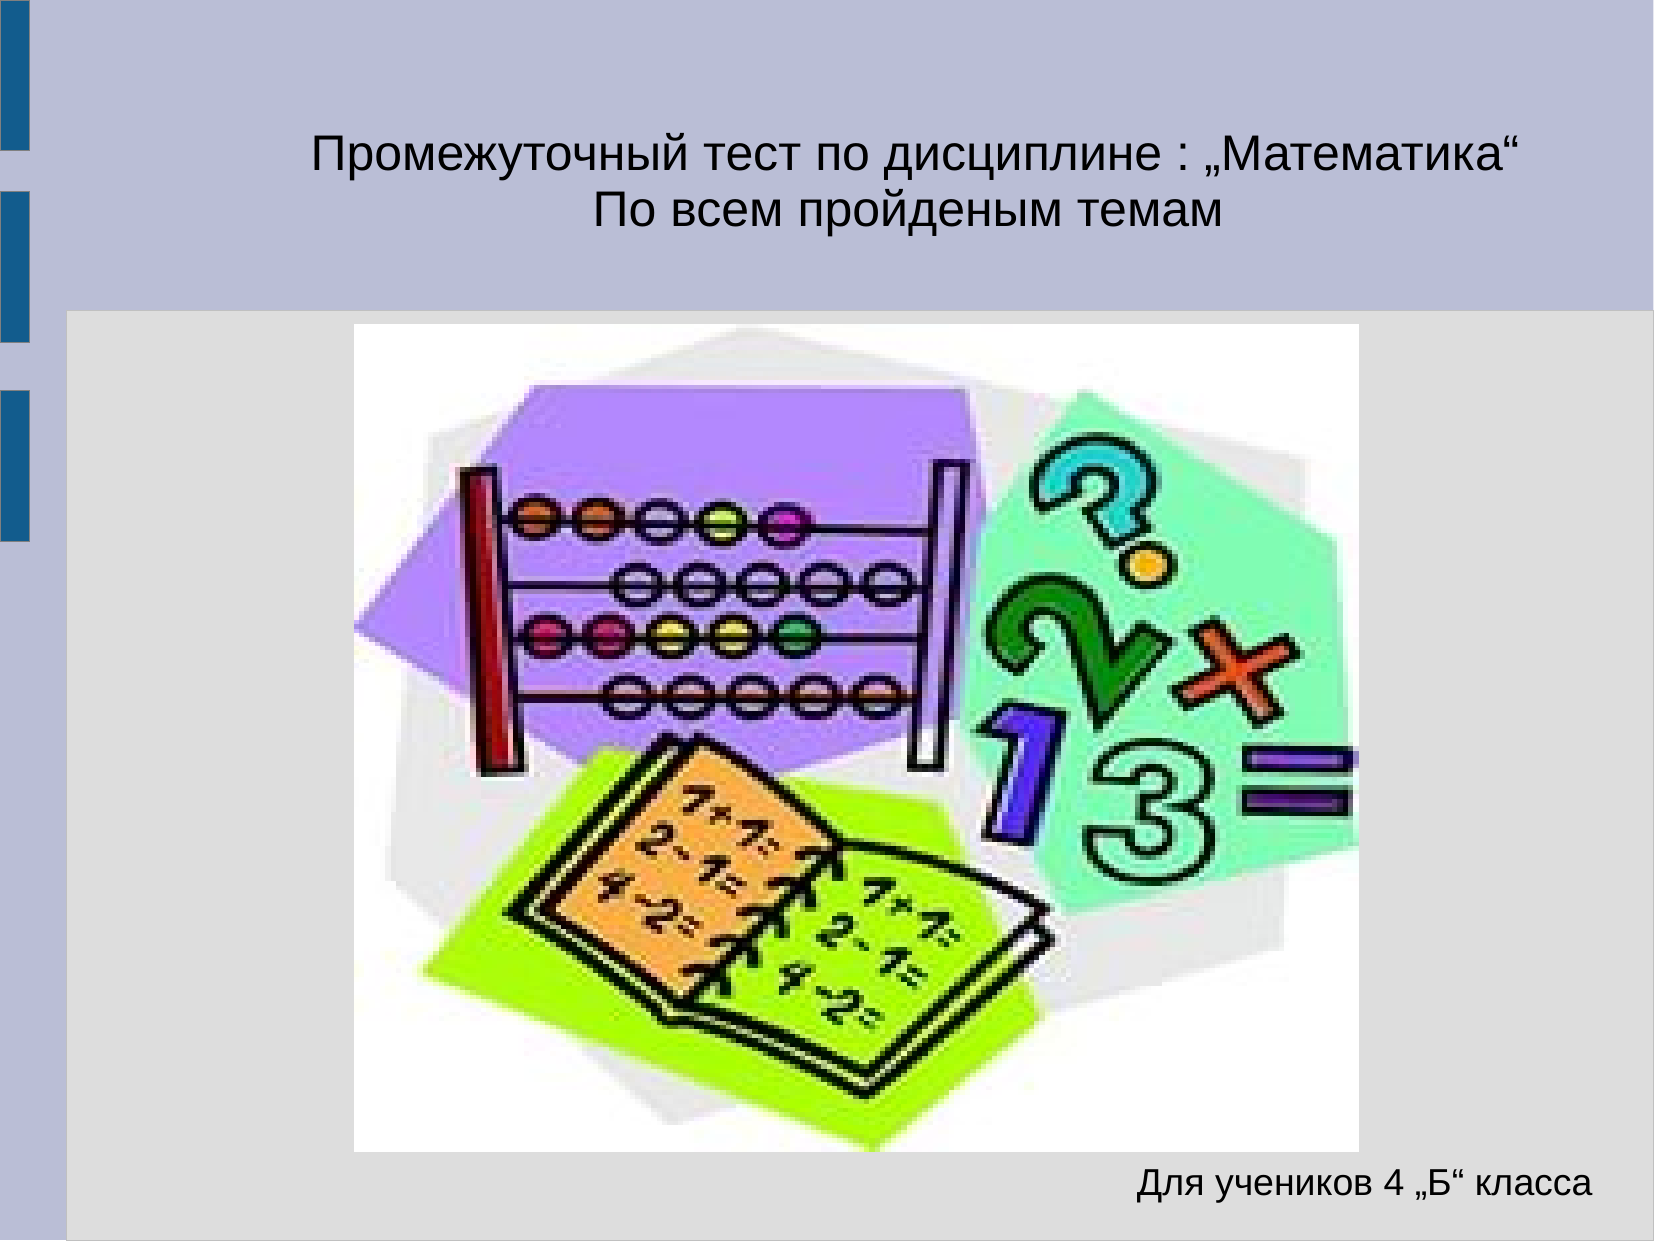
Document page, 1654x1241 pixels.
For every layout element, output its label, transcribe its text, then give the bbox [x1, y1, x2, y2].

text_box Для учеников 4 „Б“ класса [1122, 1153, 1654, 1211]
picture [354, 324, 1359, 1152]
text_box Промежуточный тест по дисциплине : „Математика“ По всем пройденым темам [295, 118, 1536, 245]
